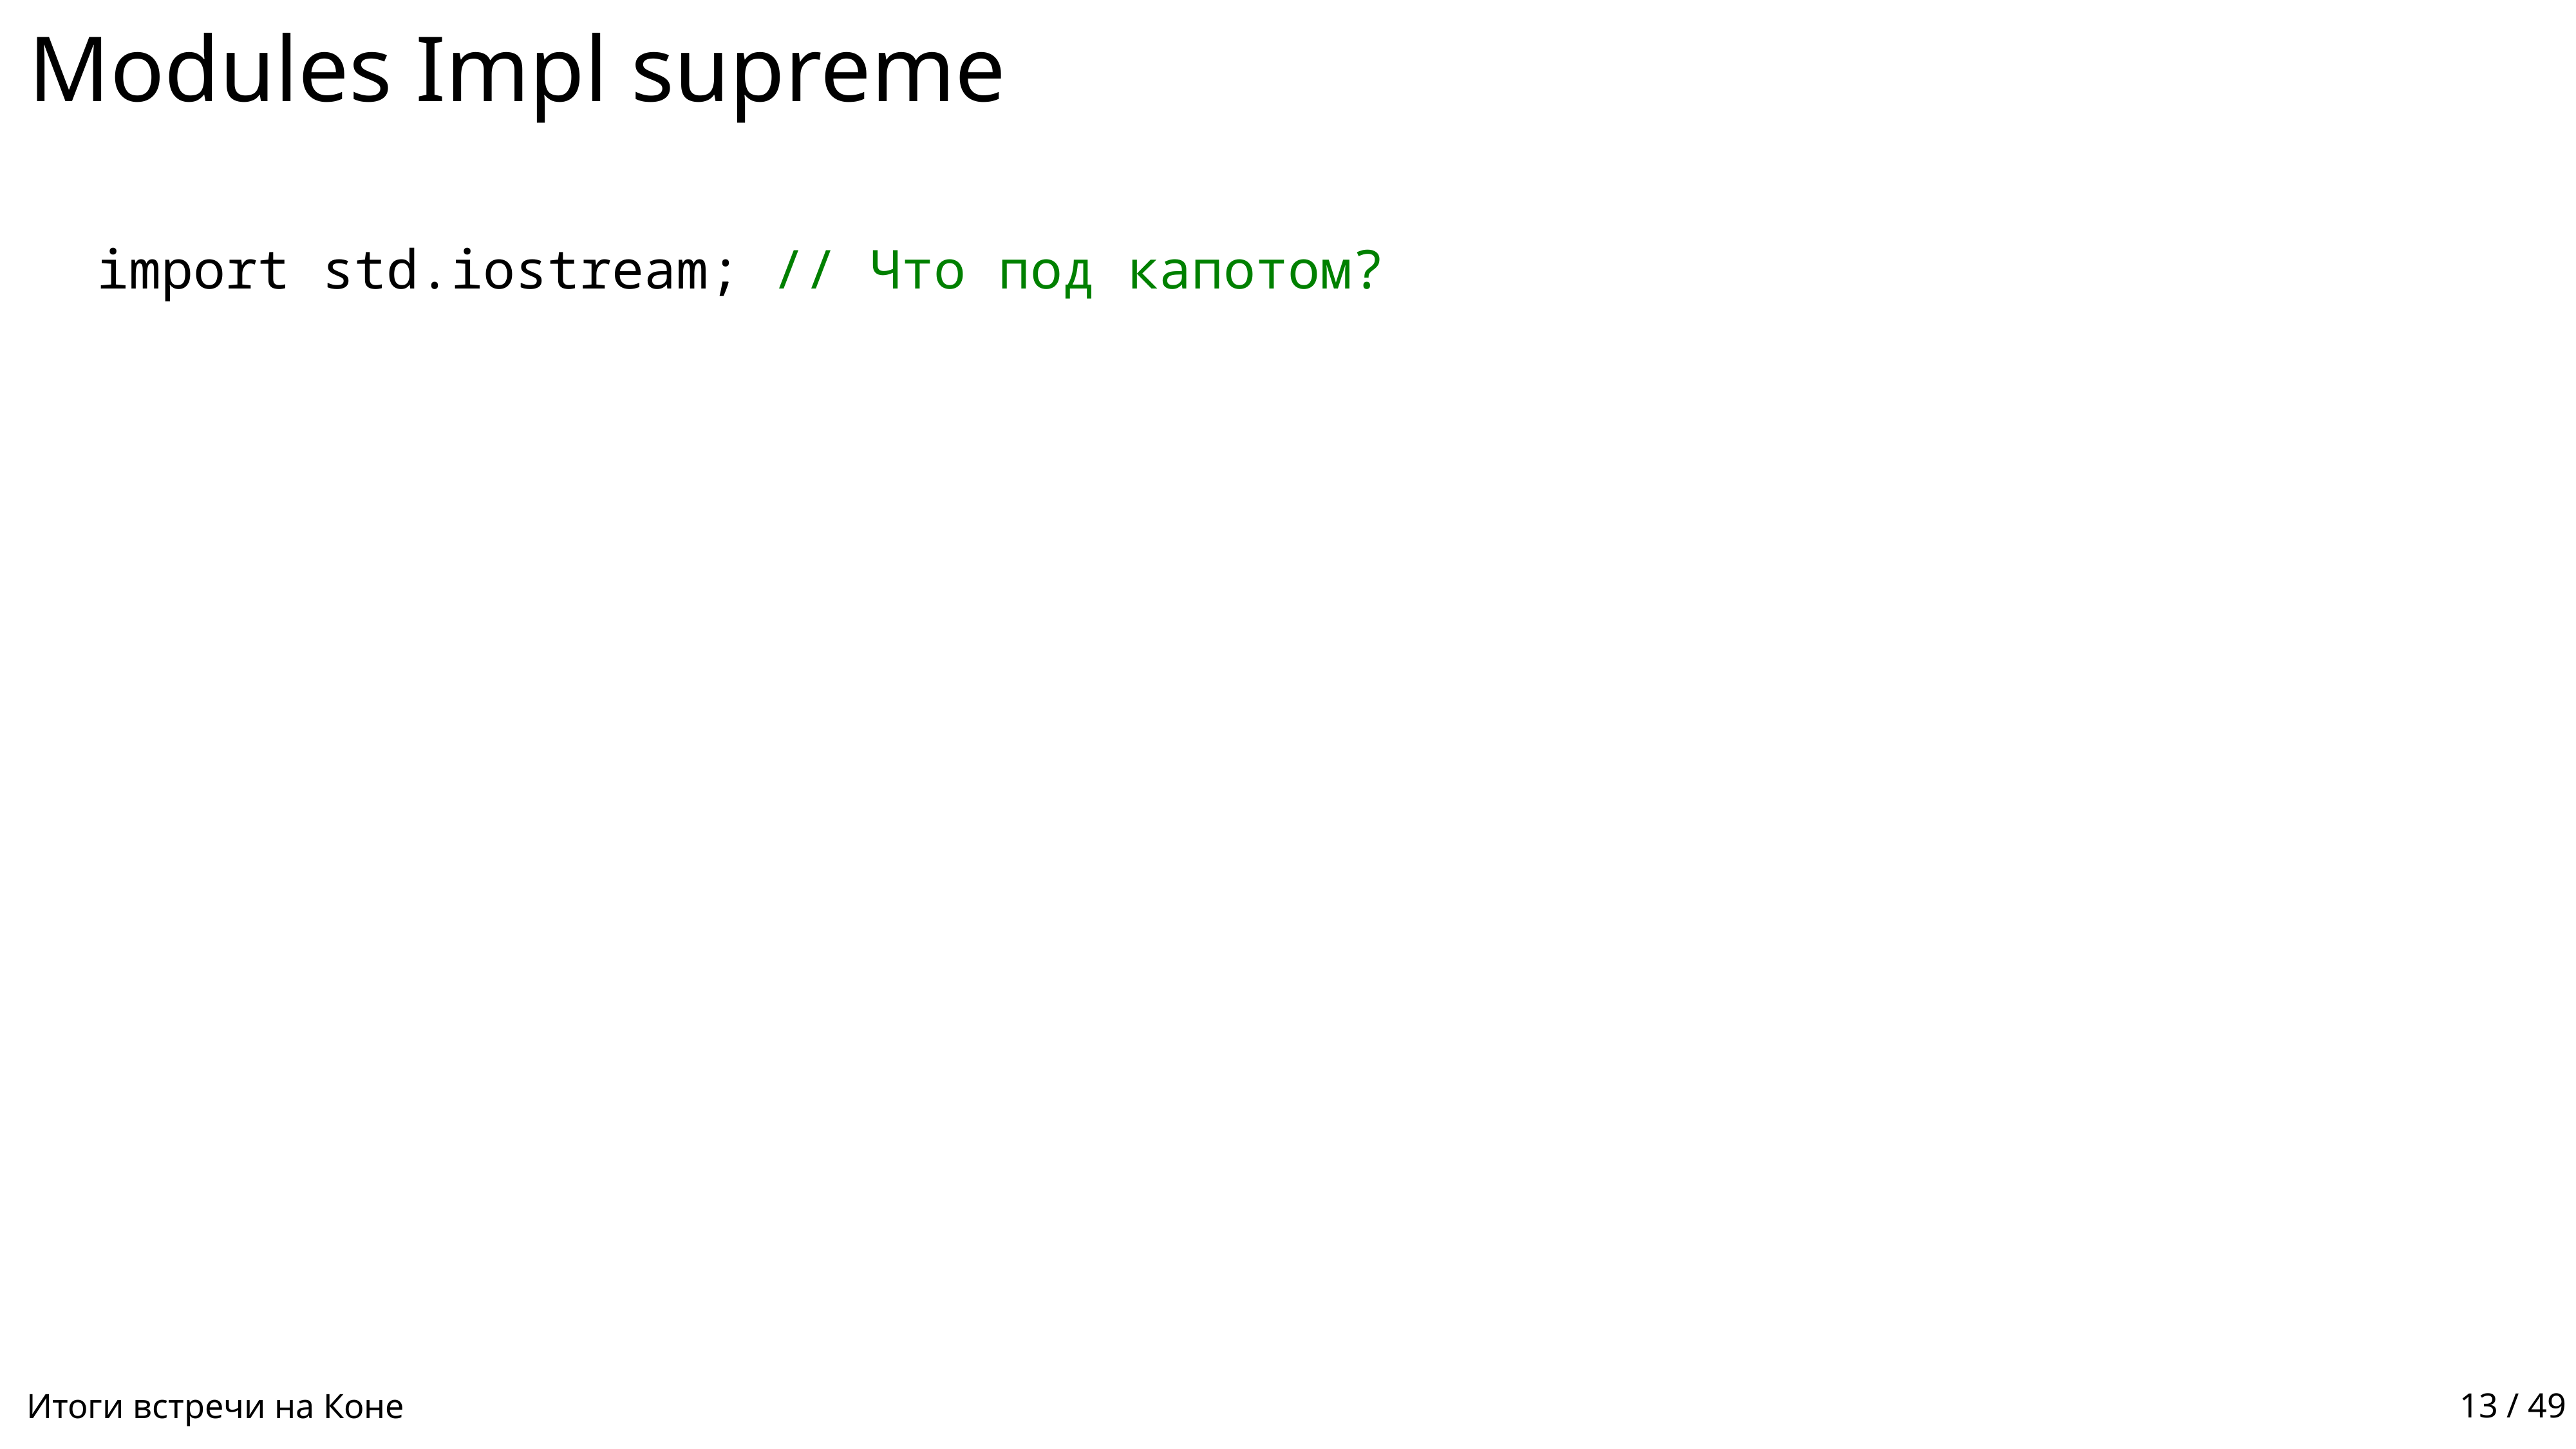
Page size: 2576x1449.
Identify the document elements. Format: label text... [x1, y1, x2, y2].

title Modules Impl supreme [19, 19, 2550, 155]
list import std.iostream; // Что под капотом? [87, 214, 2550, 1382]
list Итоги встречи на Коне [17, 1376, 1114, 1431]
list <number> / 49 [1479, 1376, 2576, 1431]
